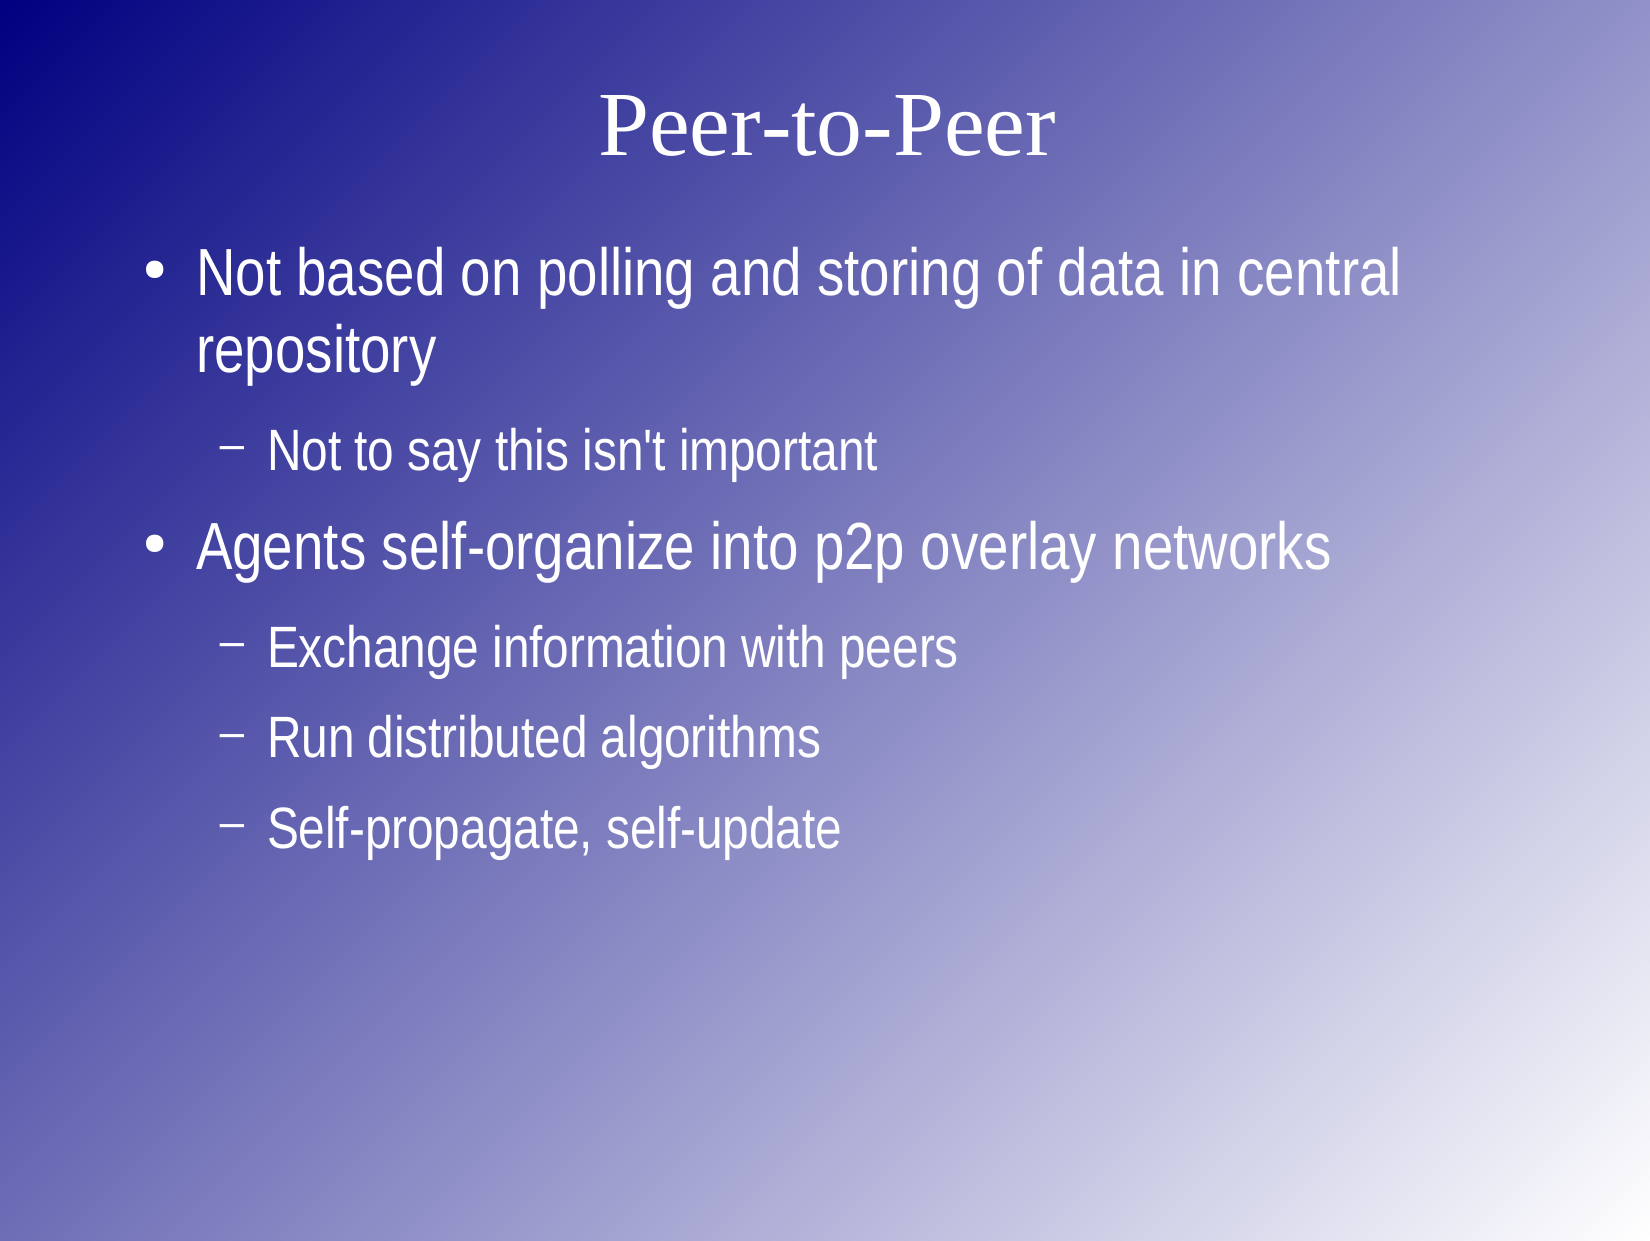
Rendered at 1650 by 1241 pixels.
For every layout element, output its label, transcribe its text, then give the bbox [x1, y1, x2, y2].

list Not based on polling and storing of data in central repository Not to say this isn't important Agents self-organize into p2p overlay networks Exchange information with peers Run distributed algorithms Self-propagate, self-update [125, 233, 1535, 1000]
title Peer-to-Peer [123, 27, 1533, 221]
